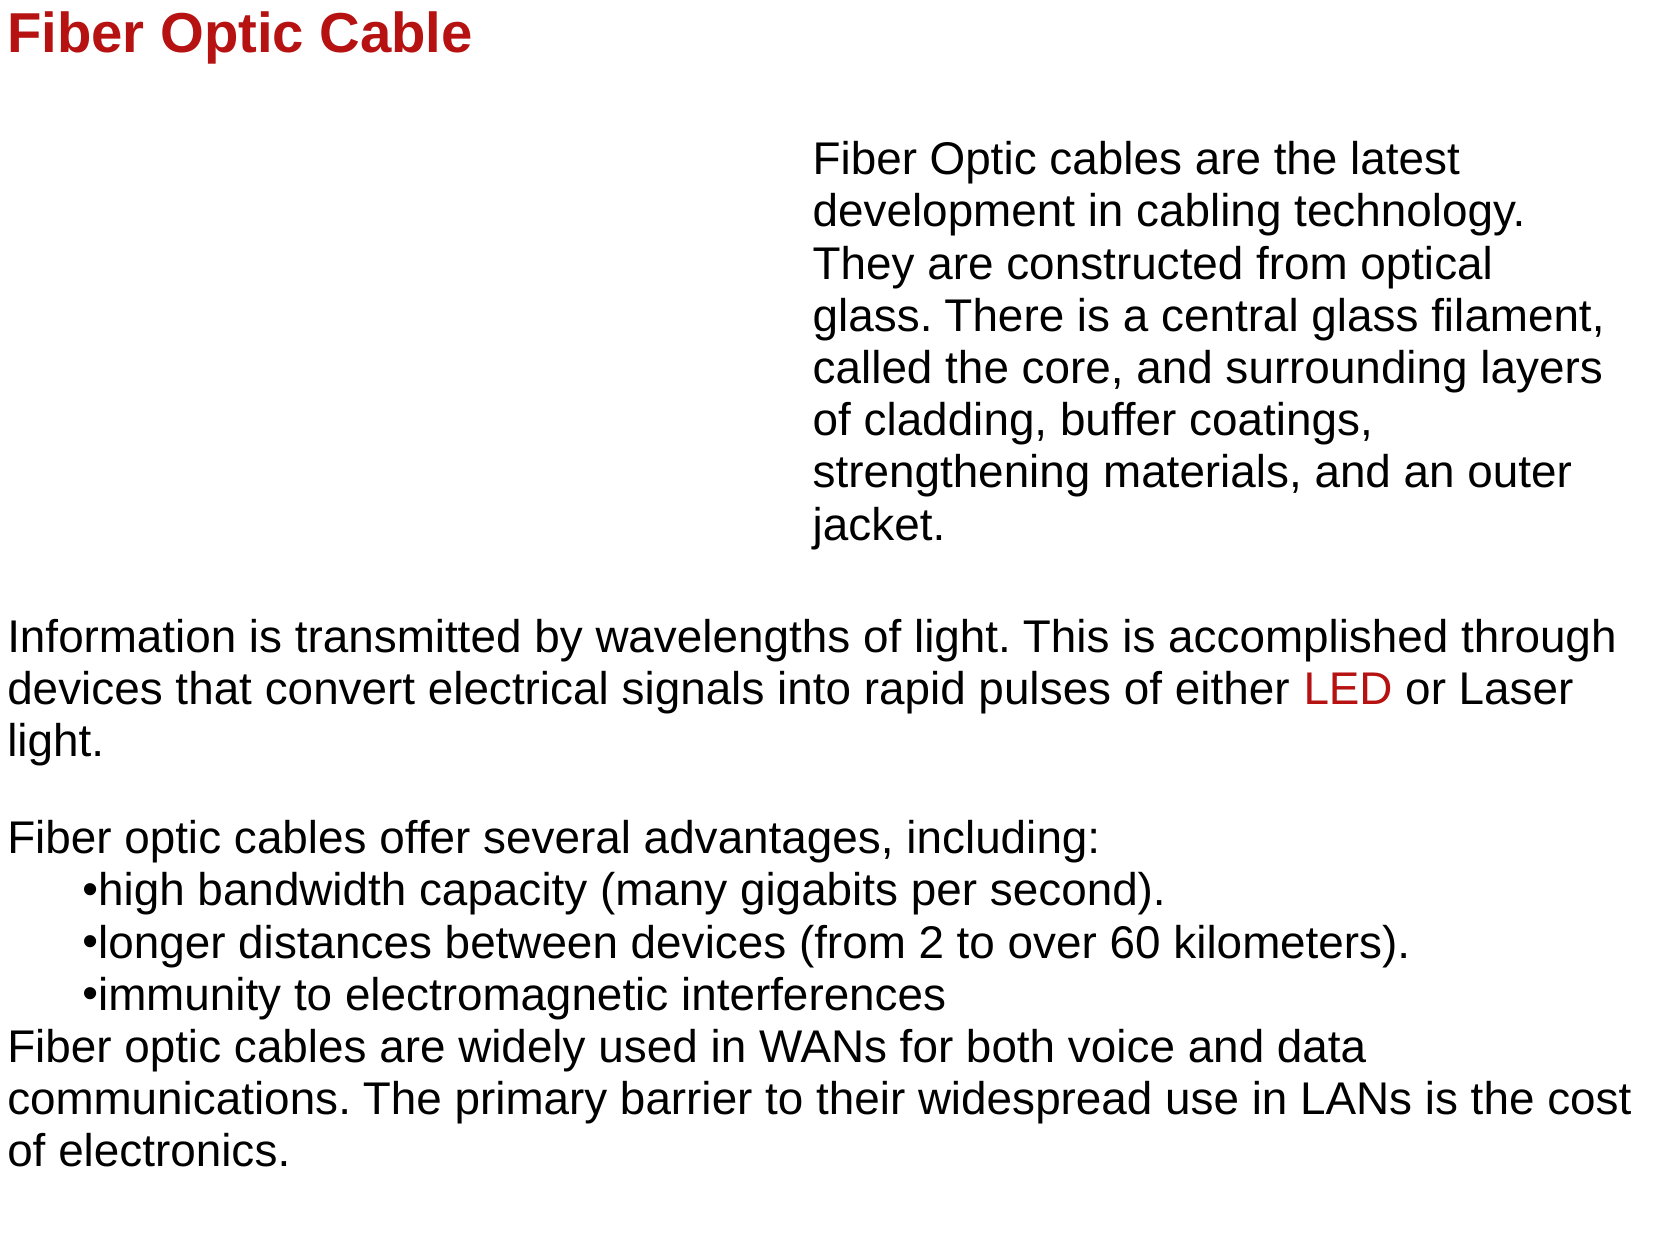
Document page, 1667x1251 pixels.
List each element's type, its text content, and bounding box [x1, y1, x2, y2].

text_box Fiber Optic Cable [7, 1, 501, 66]
text_box Information is transmitted by wavelengths of light. This is accomplished through devices that convert electrical signals into rapid pulses of either LED or Laser light. [7, 610, 1660, 768]
text_box Fiber Optic cables are the latest development in cabling technology. They are constructed from optical glass. There is a central glass filament, called the core, and surrounding layers of cladding, buffer coatings, strengthening materials, and an outer jacket. [812, 132, 1620, 551]
text_box Fiber optic cables offer several advantages, including: high bandwidth capacity (many gigabits per second). longer distances between devices (from 2 to over 60 kilometers). immunity to electromagnetic interferences Fiber optic cables are widely used in WANs for both voice and data communications. The primary barrier to their widespread use in LANs is the cost of electronics. [7, 811, 1660, 1178]
